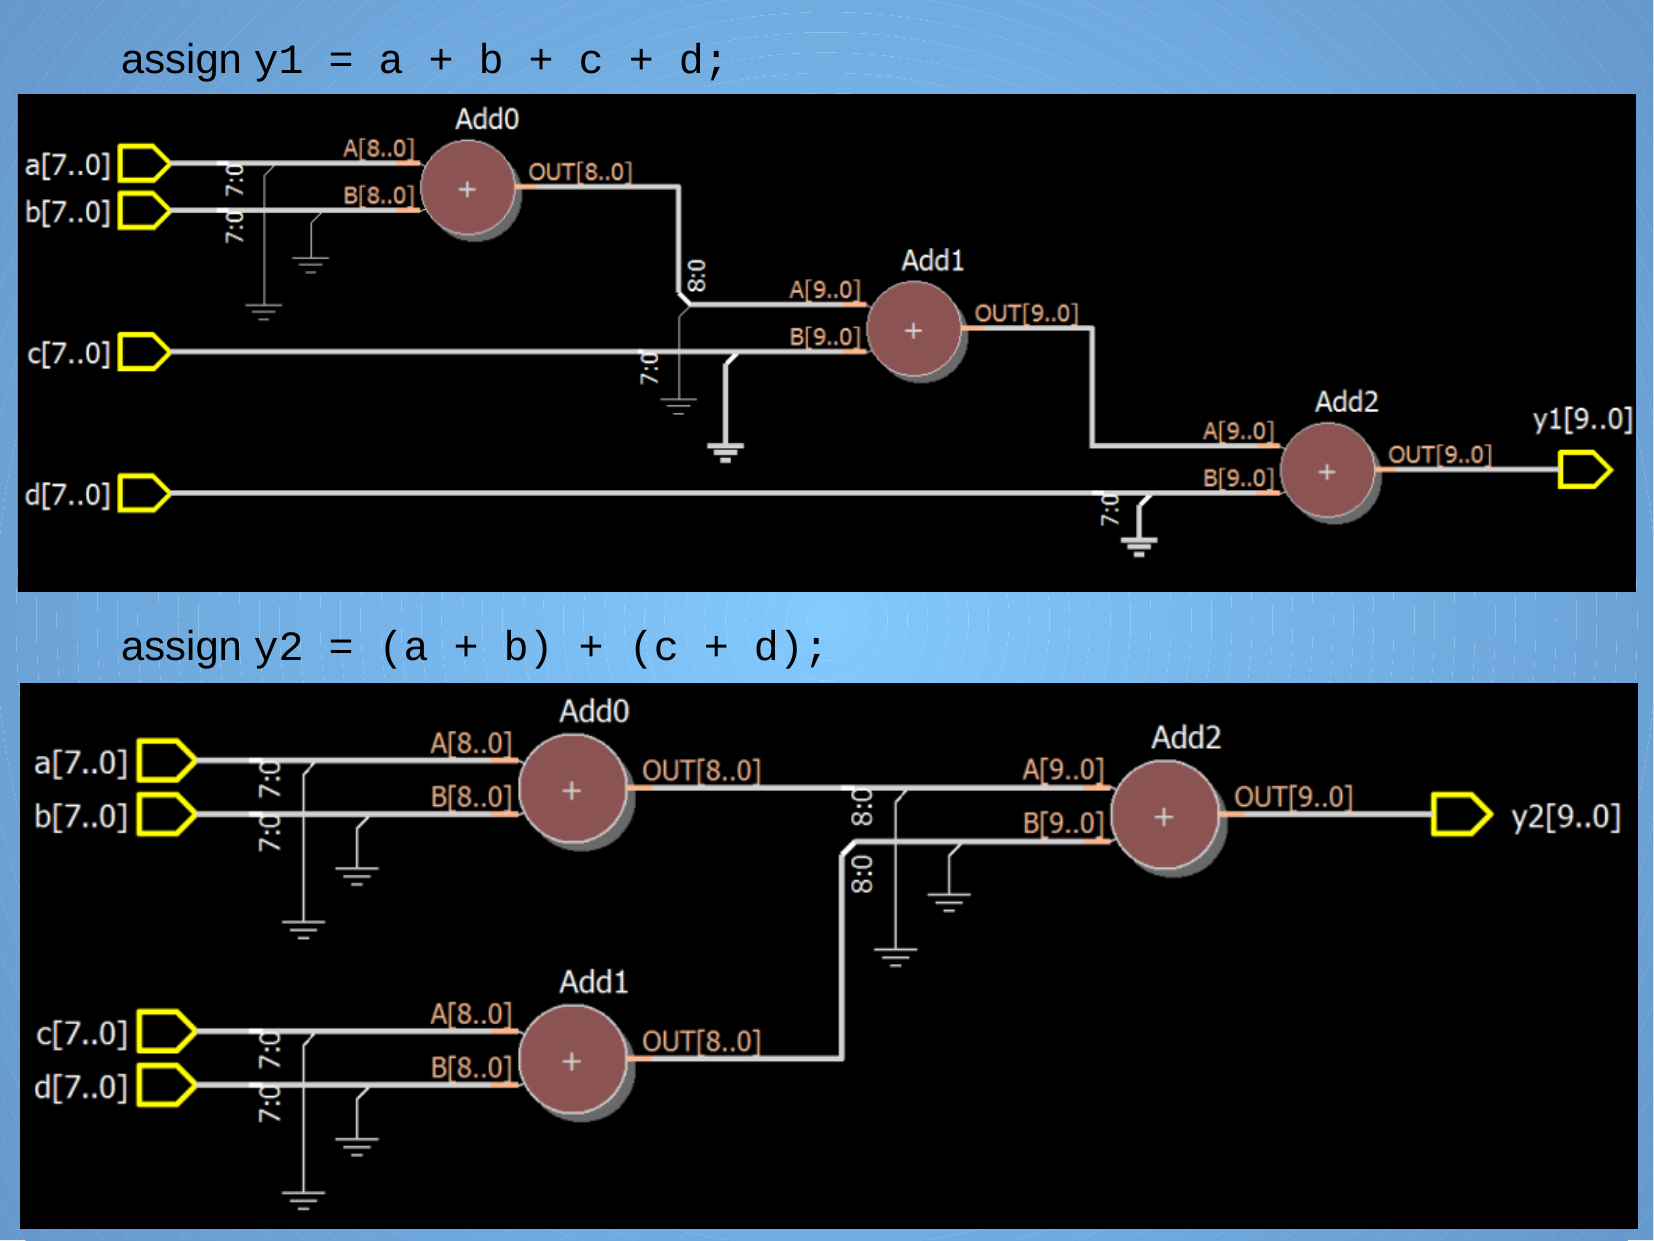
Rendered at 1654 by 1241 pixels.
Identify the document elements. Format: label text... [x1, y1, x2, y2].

picture [17, 94, 1636, 592]
text_box assign y2 = (a + b) + (c + d); [106, 615, 1548, 689]
text_box assign y1 = a + b + c + d; [106, 28, 1548, 94]
picture [20, 683, 1638, 1229]
